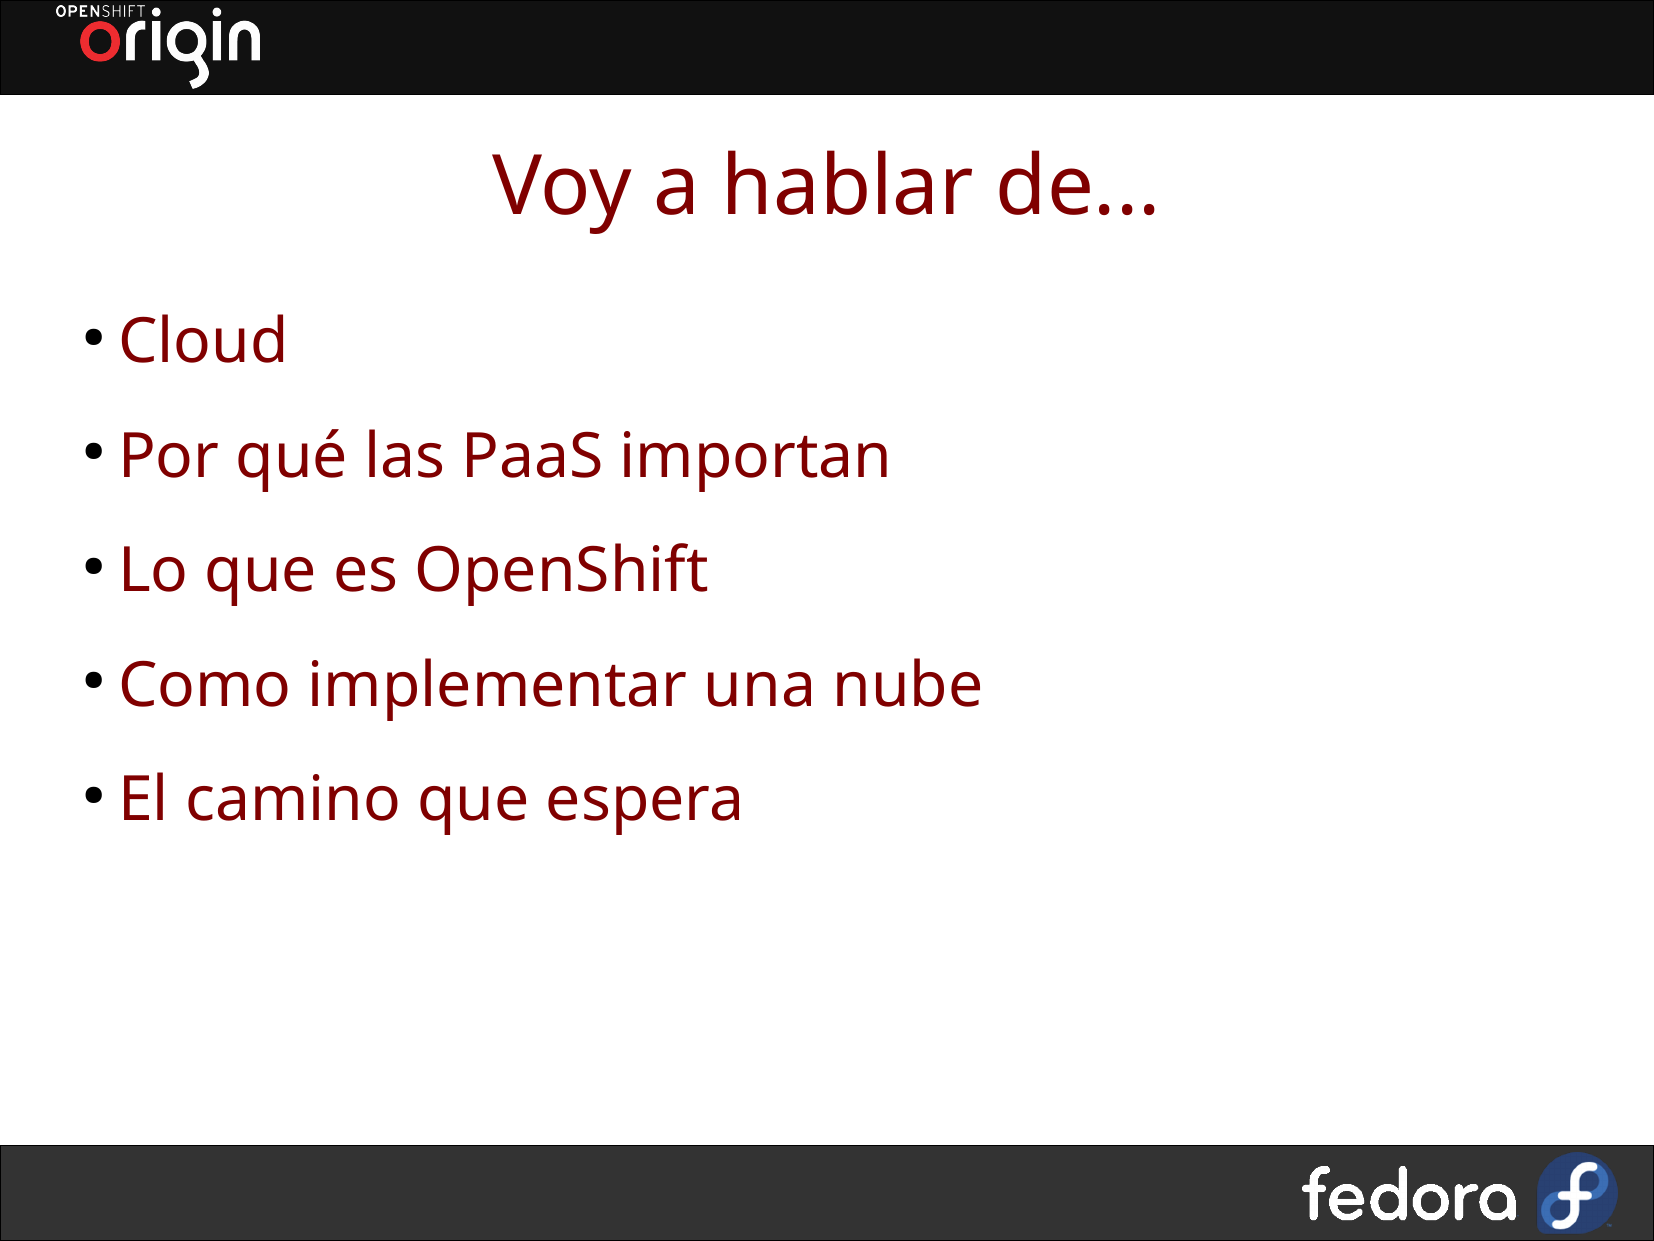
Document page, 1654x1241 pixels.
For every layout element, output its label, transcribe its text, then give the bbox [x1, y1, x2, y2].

picture [1299, 1151, 1619, 1235]
title Voy a hablar de... [82, 78, 1571, 287]
subtitle Cloud Por qué las PaaS importan Lo que es OpenShift Como implementar una nube El camino que espera [82, 296, 1571, 1099]
picture [56, 5, 260, 89]
